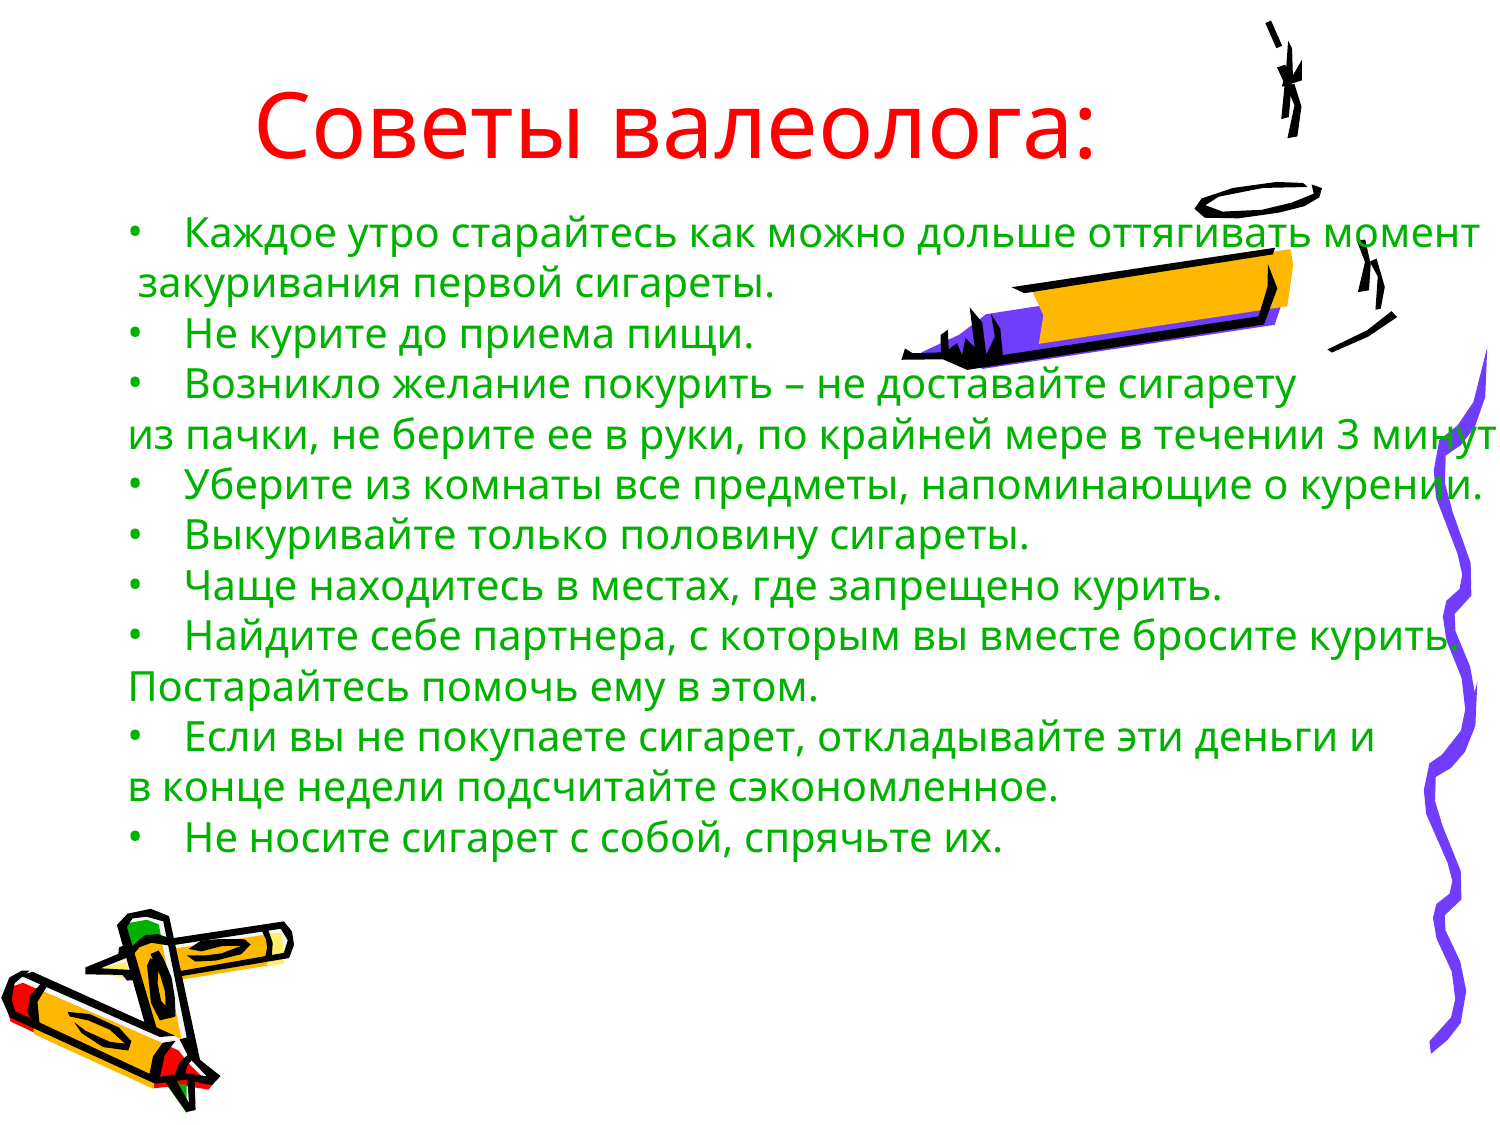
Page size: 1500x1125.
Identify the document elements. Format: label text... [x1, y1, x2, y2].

title Советы валеолога: [112, 24, 1240, 185]
list Каждое утро старайтесь как можно дольше оттягивать момент закуривания первой сигареты. Не курите до приема пищи. Возникло желание покурить – не доставайте сигарету из пачки, не берите ее в руки, по крайней мере в течении 3 минут. Уберите из комнаты все предметы, напоминающие о курении. Выкуривайте только половину сигареты. Чаще находитесь в местах, где запрещено курить. Найдите себе партнера, с которым вы вместе бросите курить. Постарайтесь помочь ему в этом. Если вы не покупаете сигарет, откладывайте эти деньги и в конце недели подсчитайте сэкономленное. Не носите сигарет с собой, спрячьте их. [112, 207, 1500, 875]
